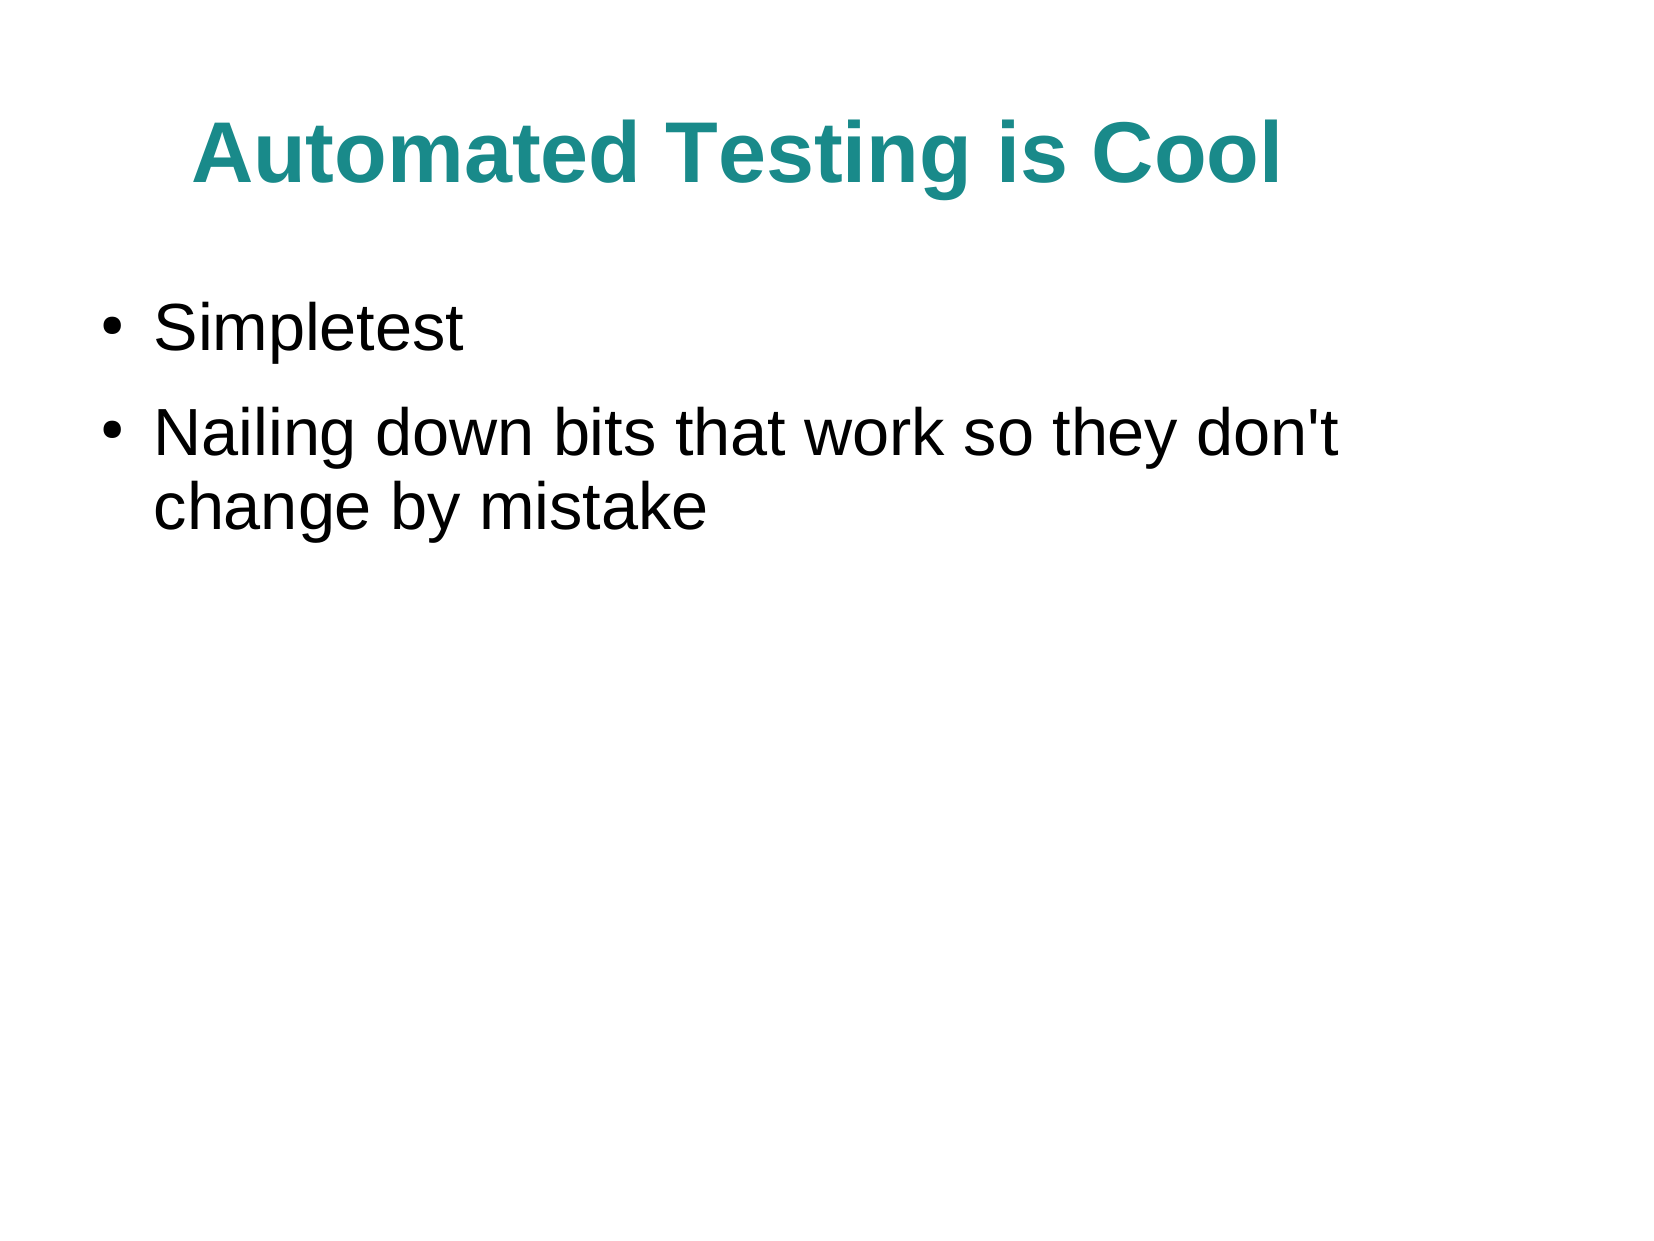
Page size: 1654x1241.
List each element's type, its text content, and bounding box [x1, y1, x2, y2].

list Simpletest Nailing down bits that work so they don't change by mistake [82, 290, 1571, 1095]
title Automated Testing is Cool [58, 56, 1417, 250]
